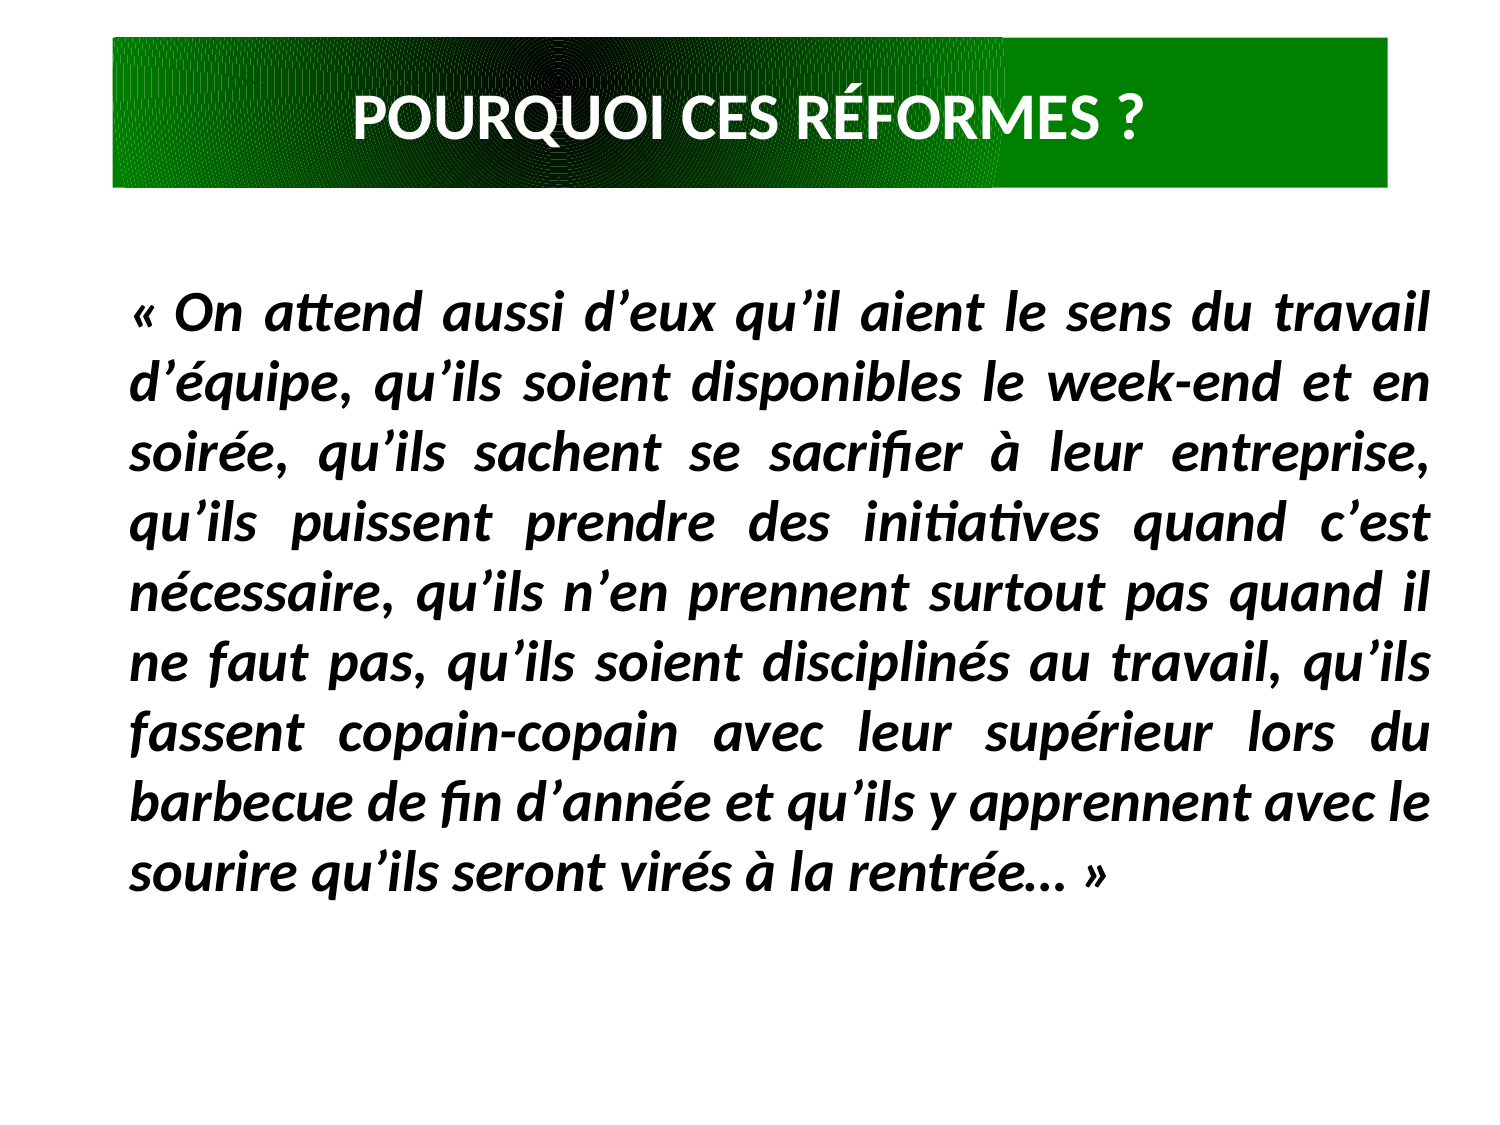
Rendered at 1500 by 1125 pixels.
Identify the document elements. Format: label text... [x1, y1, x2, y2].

list « On attend aussi d’eux qu’il aient le sens du travail d’équipe, qu’ils soient disponibles le week-end et en soirée, qu’ils sachent se sacrifier à leur entreprise, qu’ils puissent prendre des initiatives quand c’est nécessaire, qu’ils n’en prennent surtout pas quand il ne faut pas, qu’ils soient disciplinés au travail, qu’ils fassent copain-copain avec leur supérieur lors du barbecue de fin d’année et qu’ils y apprennent avec le sourire qu’ils seront virés à la rentrée… » [59, 265, 1447, 1070]
title POURQUOI CES RÉFORMES ? [112, 37, 1388, 188]
